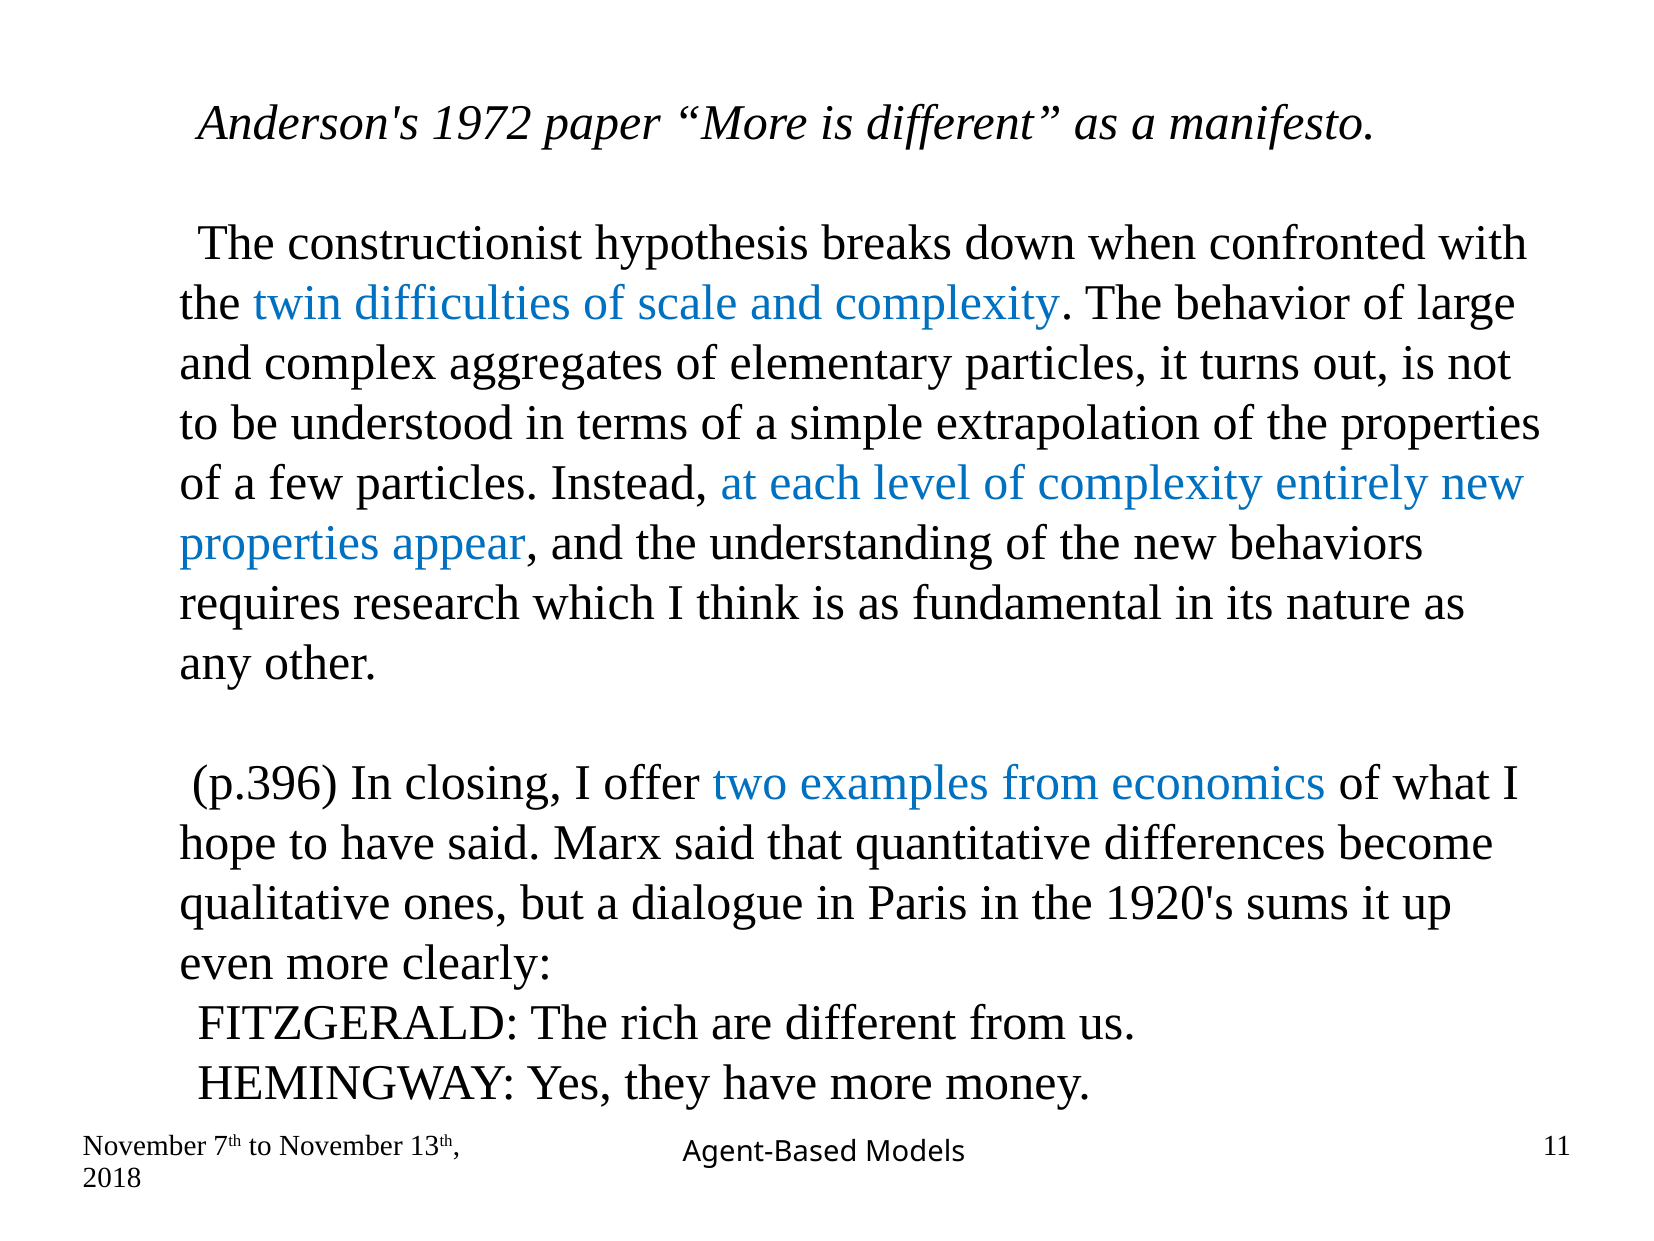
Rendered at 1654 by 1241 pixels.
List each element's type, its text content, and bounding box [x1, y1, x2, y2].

text_box Anderson's 1972 paper “More is different” as a manifesto. The constructionist hypothesis breaks down when confronted with the twin difficulties of scale and complexity. The behavior of large and complex aggregates of elementary particles, it turns out, is not to be understood in terms of a simple extrapolation of the properties of a few particles. Instead, at each level of complexity entirely new properties appear, and the understanding of the new behaviors requires research which I think is as fundamental in its nature as any other. (p.396) In closing, I offer two examples from economics of what I hope to have said. Marx said that quantitative differences become qualitative ones, but a dialogue in Paris in the 1920's sums it up even more clearly: FITZGERALD: The rich are different from us. HEMINGWAY: Yes, they have more money. [164, 81, 1558, 1118]
